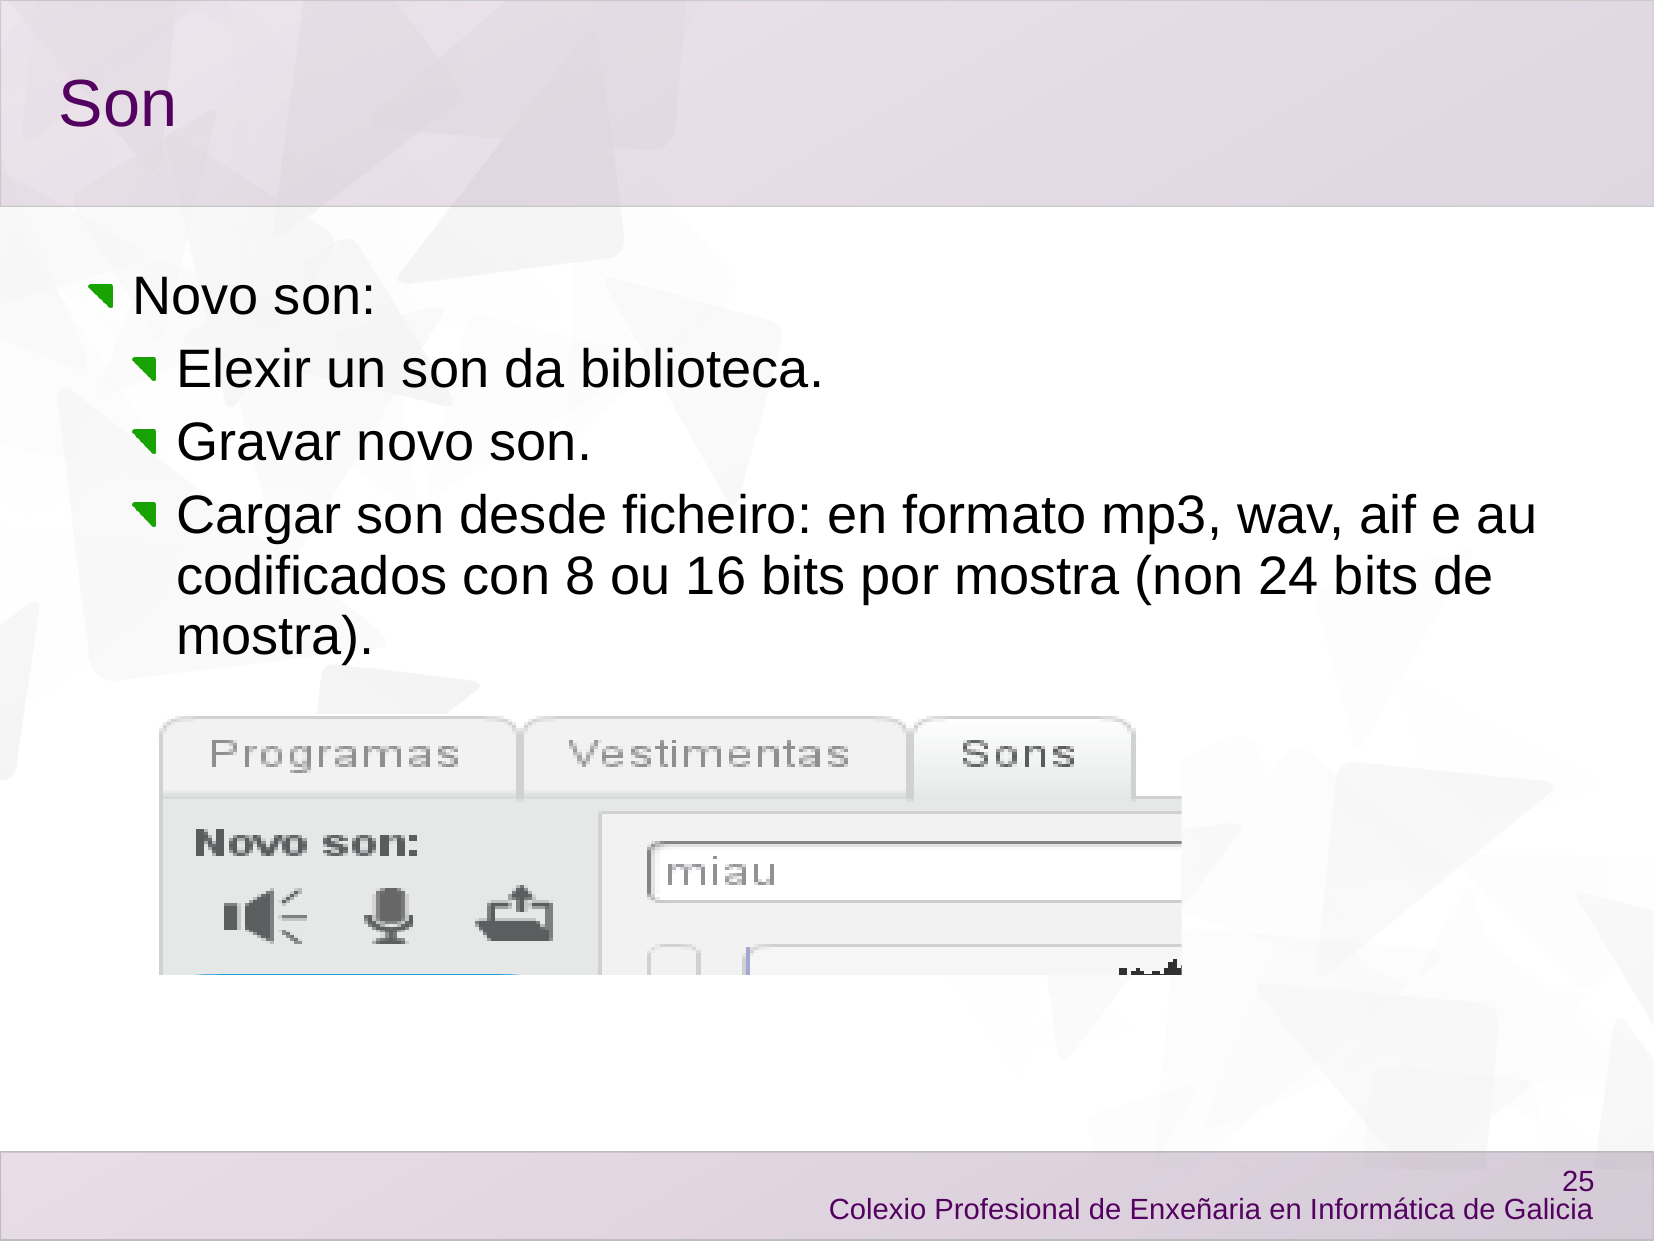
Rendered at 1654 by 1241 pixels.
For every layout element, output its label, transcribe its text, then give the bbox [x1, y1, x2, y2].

title Son [59, 29, 1595, 178]
list Novo son: Elexir un son da biblioteca. Gravar novo son. Cargar son desde ficheiro: en formato mp3, wav, aif e au codificados con 8 ou 16 bits por mostra (non 24 bits de mostra). [88, 265, 1596, 668]
picture [0, 0, 1654, 1169]
